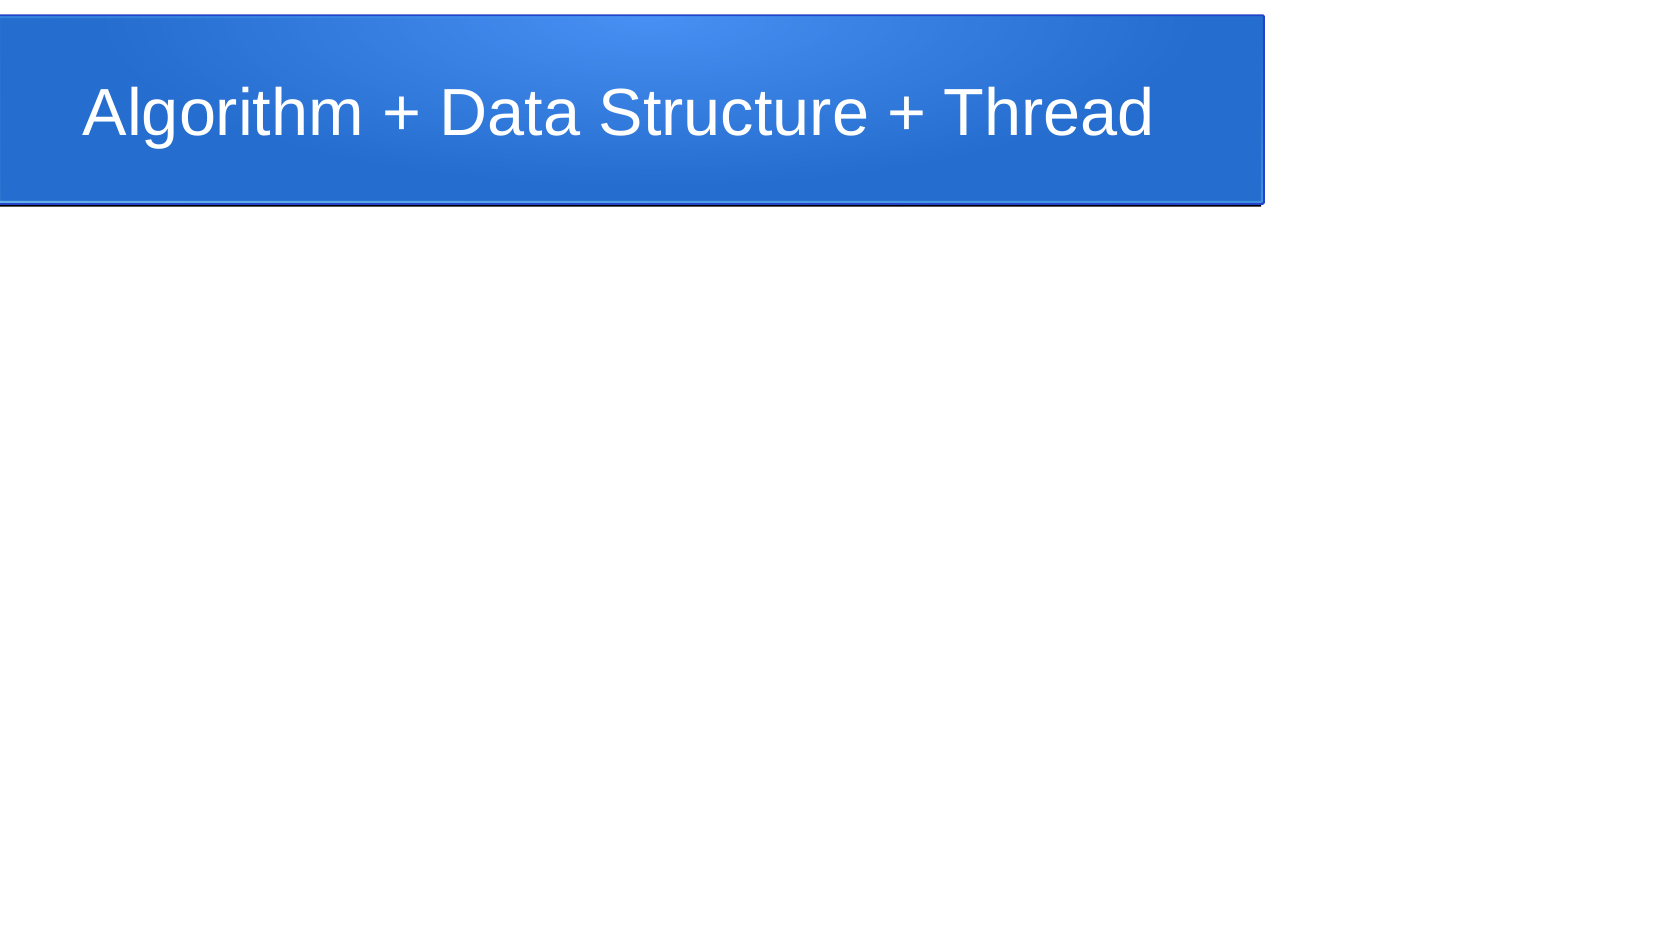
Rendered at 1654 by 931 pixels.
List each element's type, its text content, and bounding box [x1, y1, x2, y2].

title Algorithm + Data Structure + Thread [82, 35, 1235, 189]
